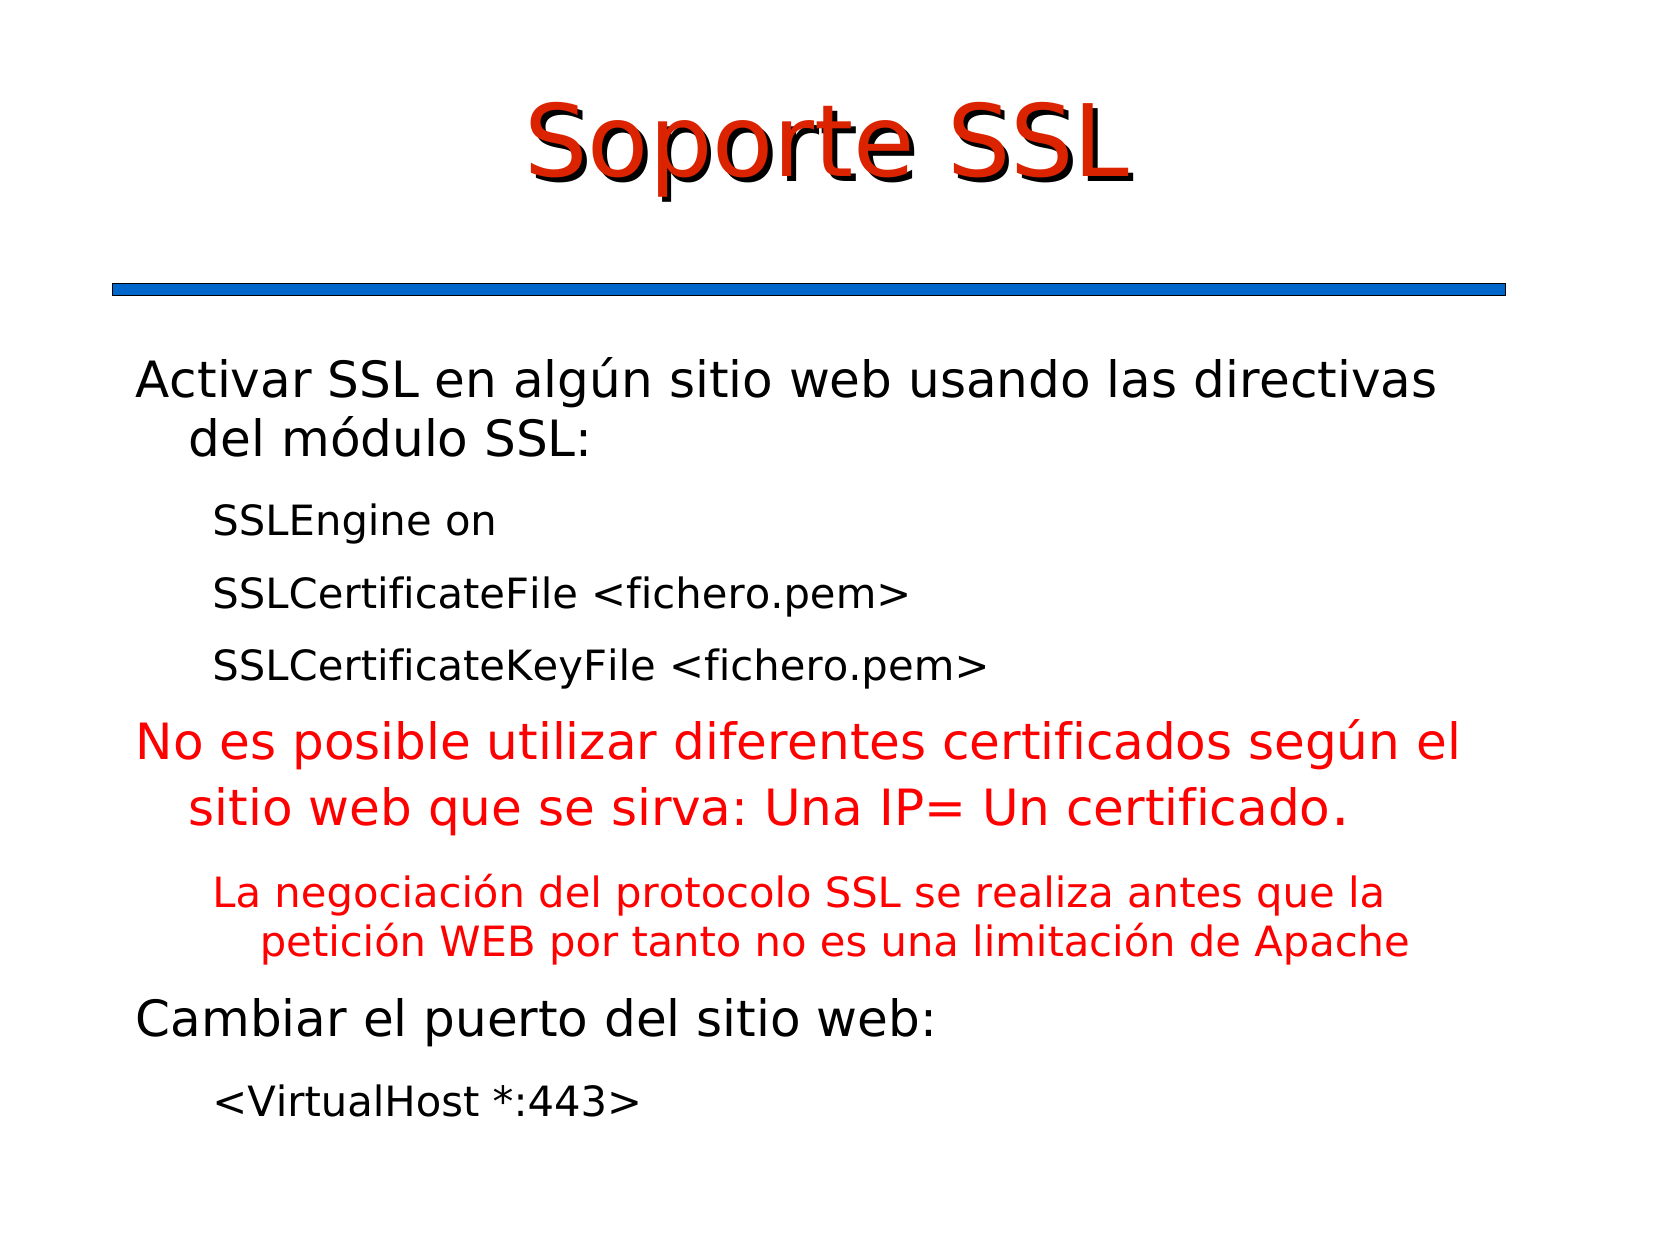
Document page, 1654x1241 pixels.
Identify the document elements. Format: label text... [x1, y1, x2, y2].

list Activar SSL en algún sitio web usando las directivas del módulo SSL: SSLEngine on SSLCertificateFile <fichero.pem> SSLCertificateKeyFile <fichero.pem> No es posible utilizar diferentes certificados según el sitio web que se sirva: Una IP= Un certificado. La negociación del protocolo SSL se realiza antes que la petición WEB por tanto no es una limitación de Apache Cambiar el puerto del sitio web: <VirtualHost *:443> [118, 351, 1531, 1241]
title Soporte SSL [121, 37, 1534, 246]
